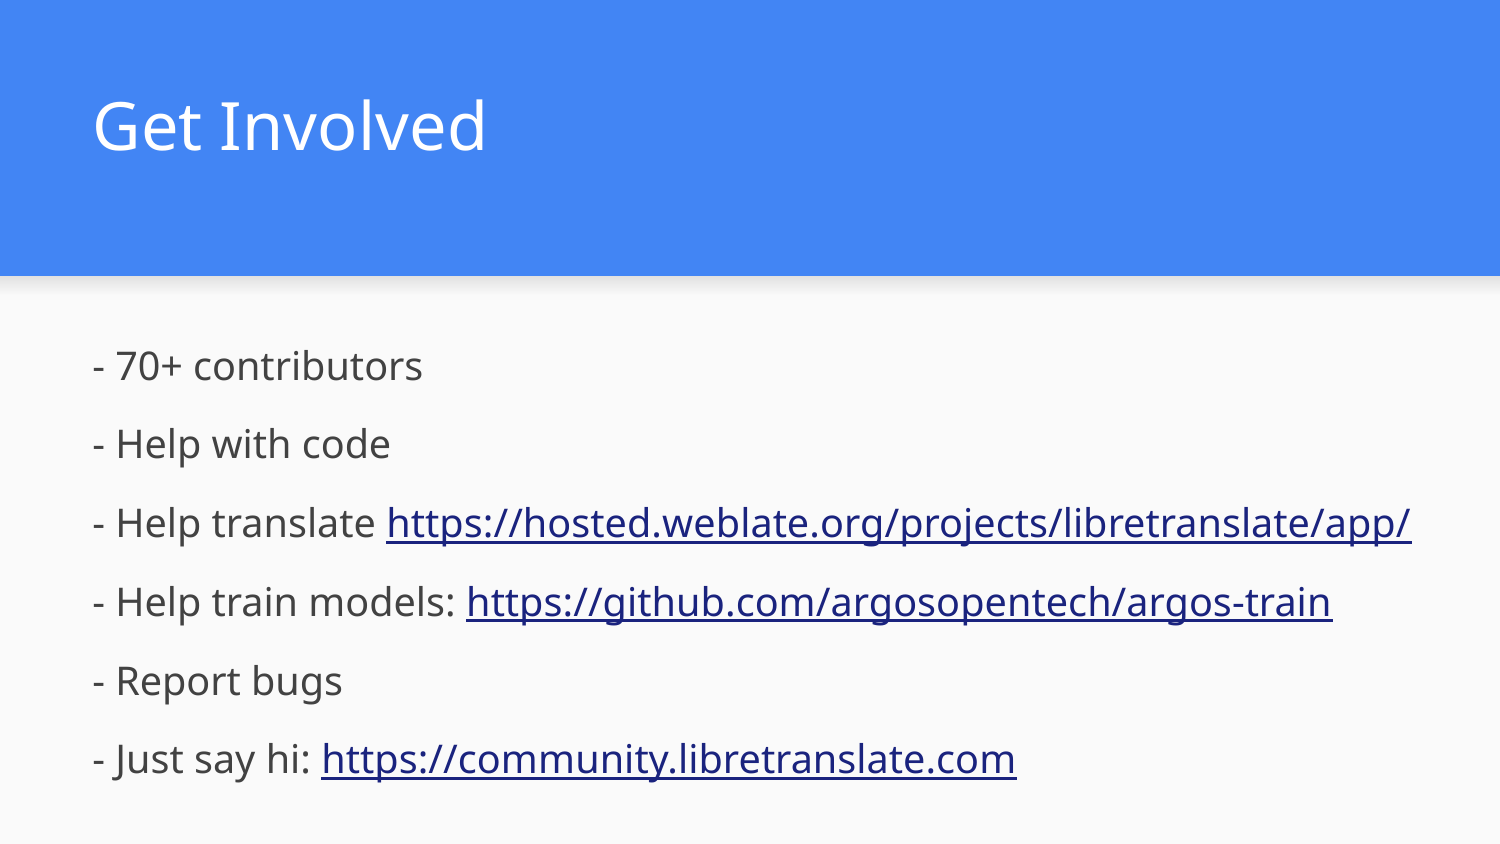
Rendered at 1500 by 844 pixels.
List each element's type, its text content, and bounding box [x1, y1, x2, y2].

title Get Involved [77, 58, 1427, 185]
list - 70+ contributors - Help with code - Help translate https://hosted.weblate.org/projects/libretranslate/app/ - Help train models: https://github.com/argosopentech/argos-train - Report bugs - Just say hi: https://community.libretranslate.com [77, 314, 1427, 820]
